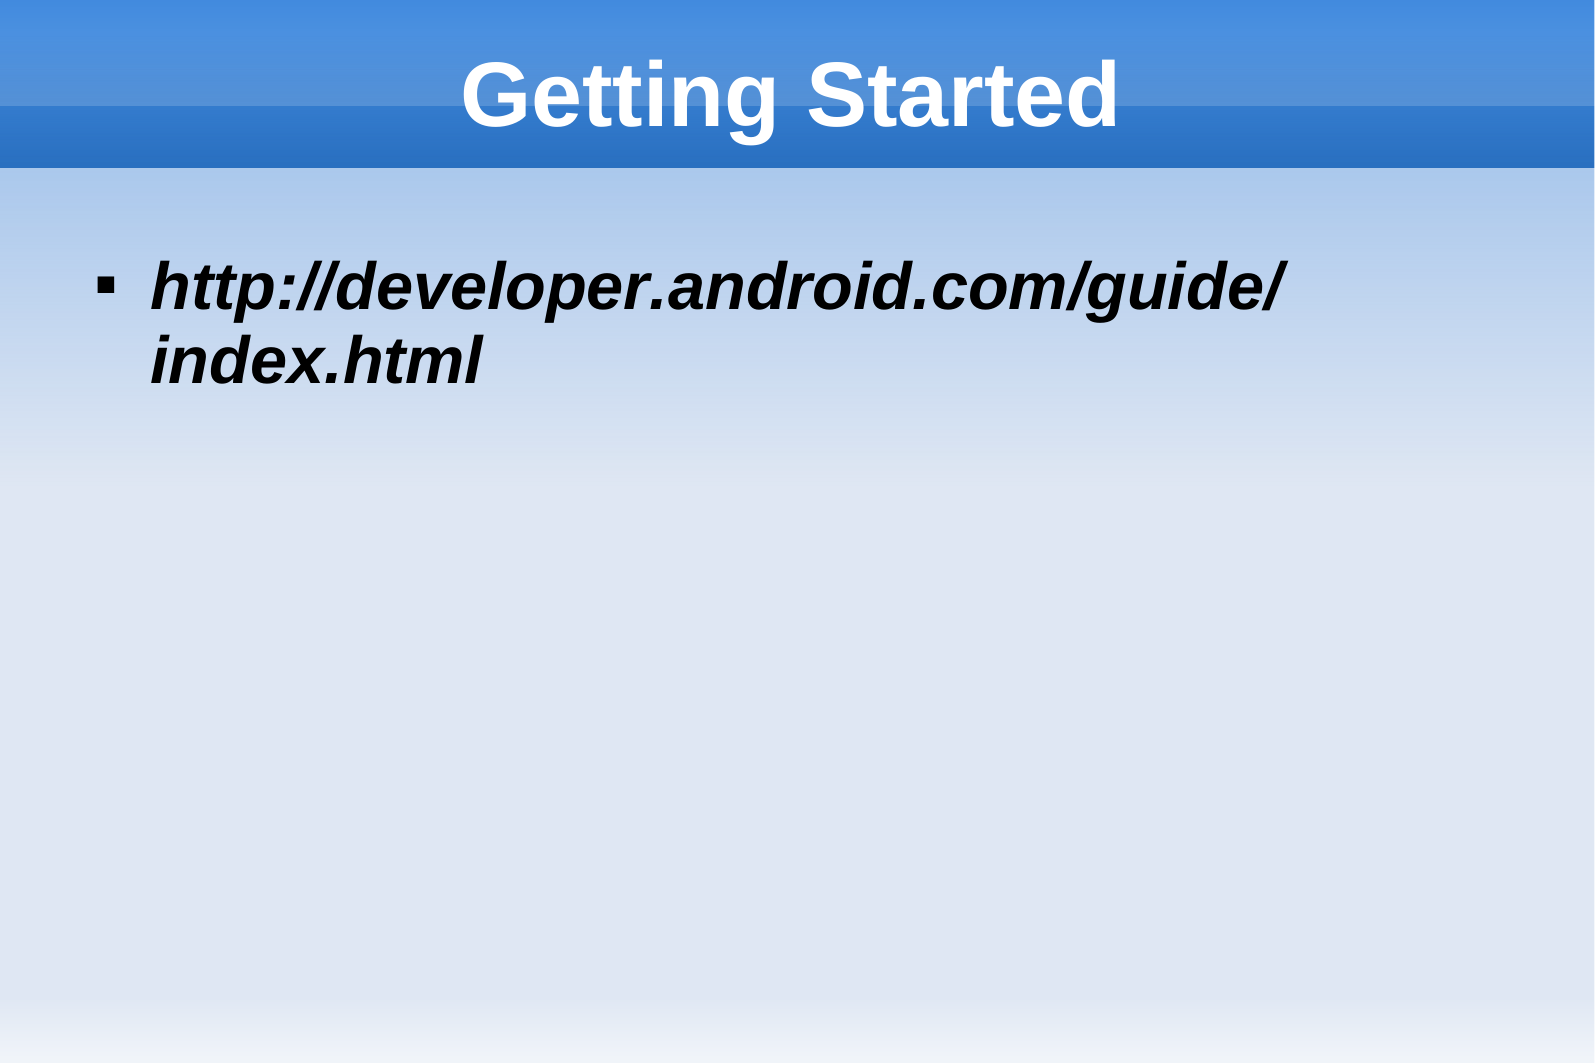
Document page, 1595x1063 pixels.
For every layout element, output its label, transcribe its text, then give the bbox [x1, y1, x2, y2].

title Getting Started [74, 13, 1510, 177]
list http://developer.android.com/guide/index.html [79, 248, 1515, 936]
picture [0, 0, 1595, 1063]
